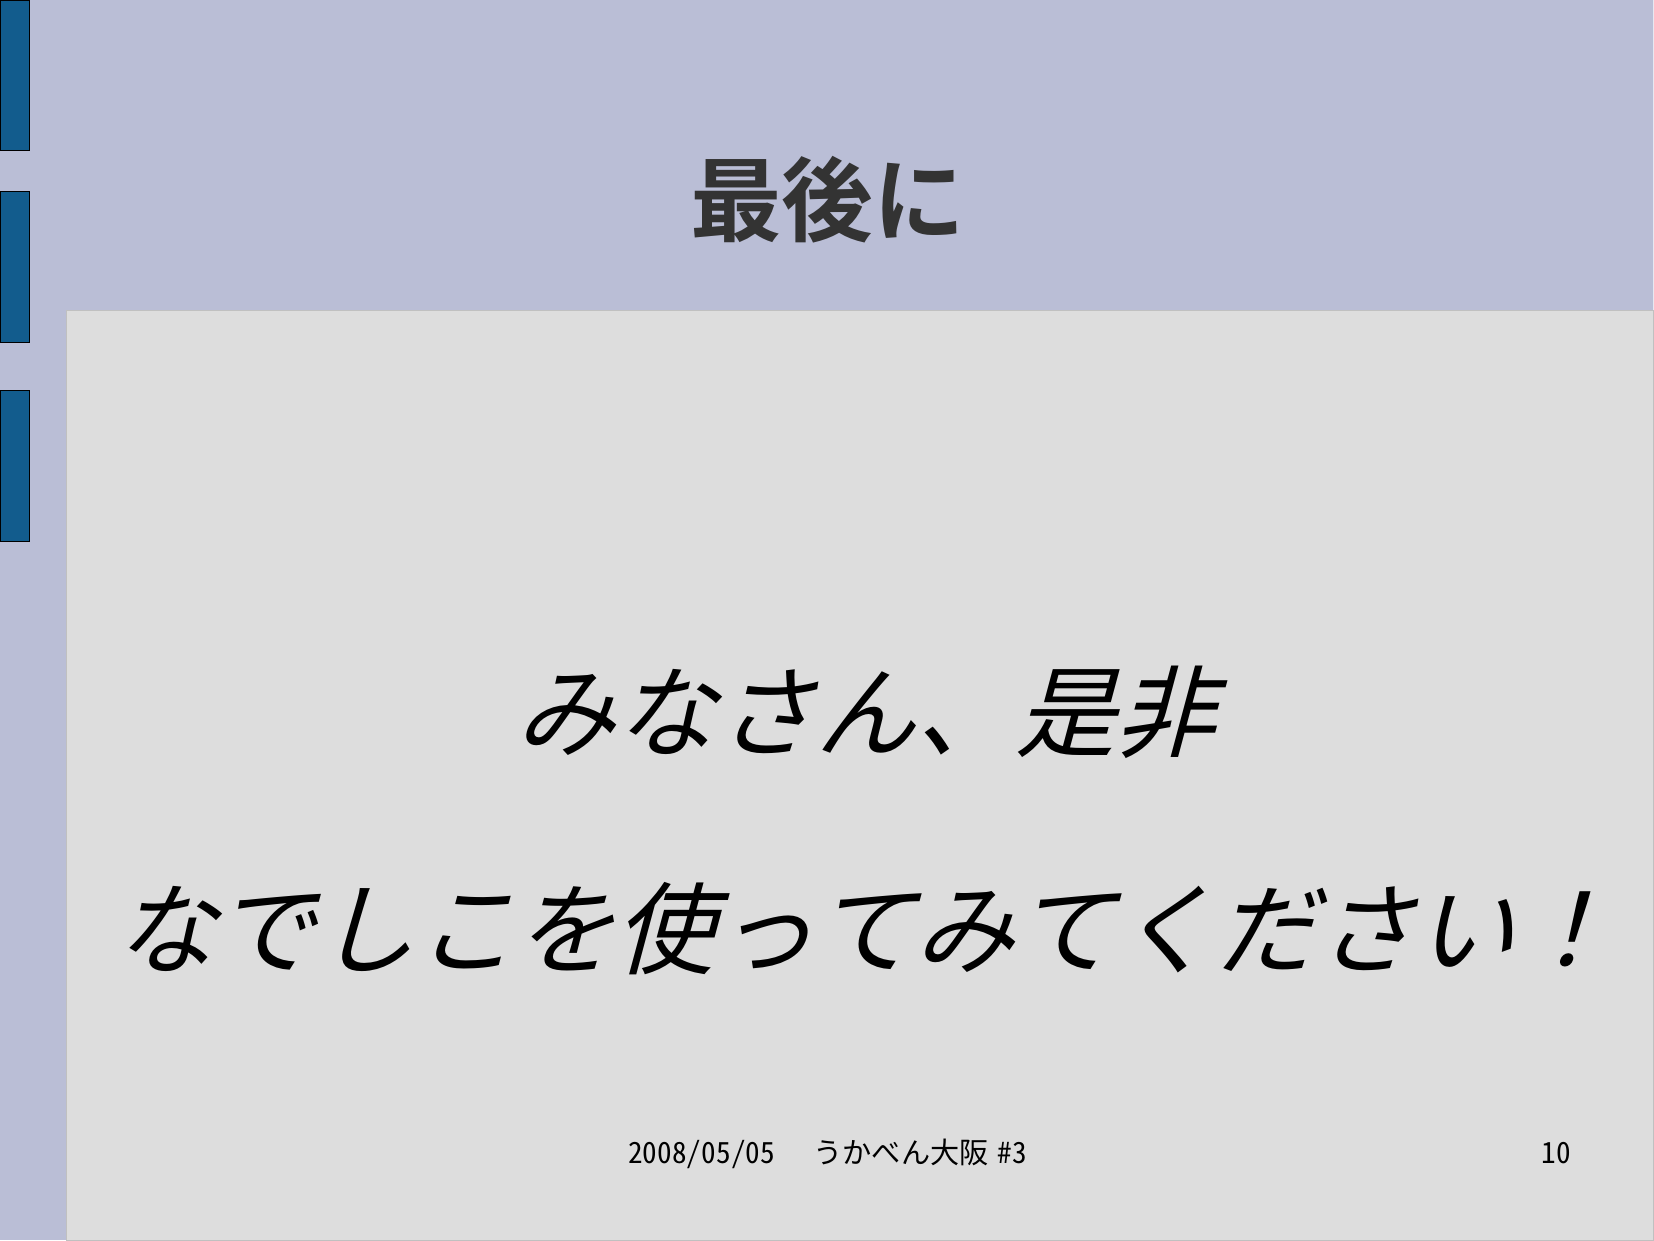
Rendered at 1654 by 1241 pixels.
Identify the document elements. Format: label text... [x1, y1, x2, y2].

list みなさん、是非 なでしこを使ってみてください！ [88, 561, 1625, 812]
title 最後に [121, 91, 1534, 299]
